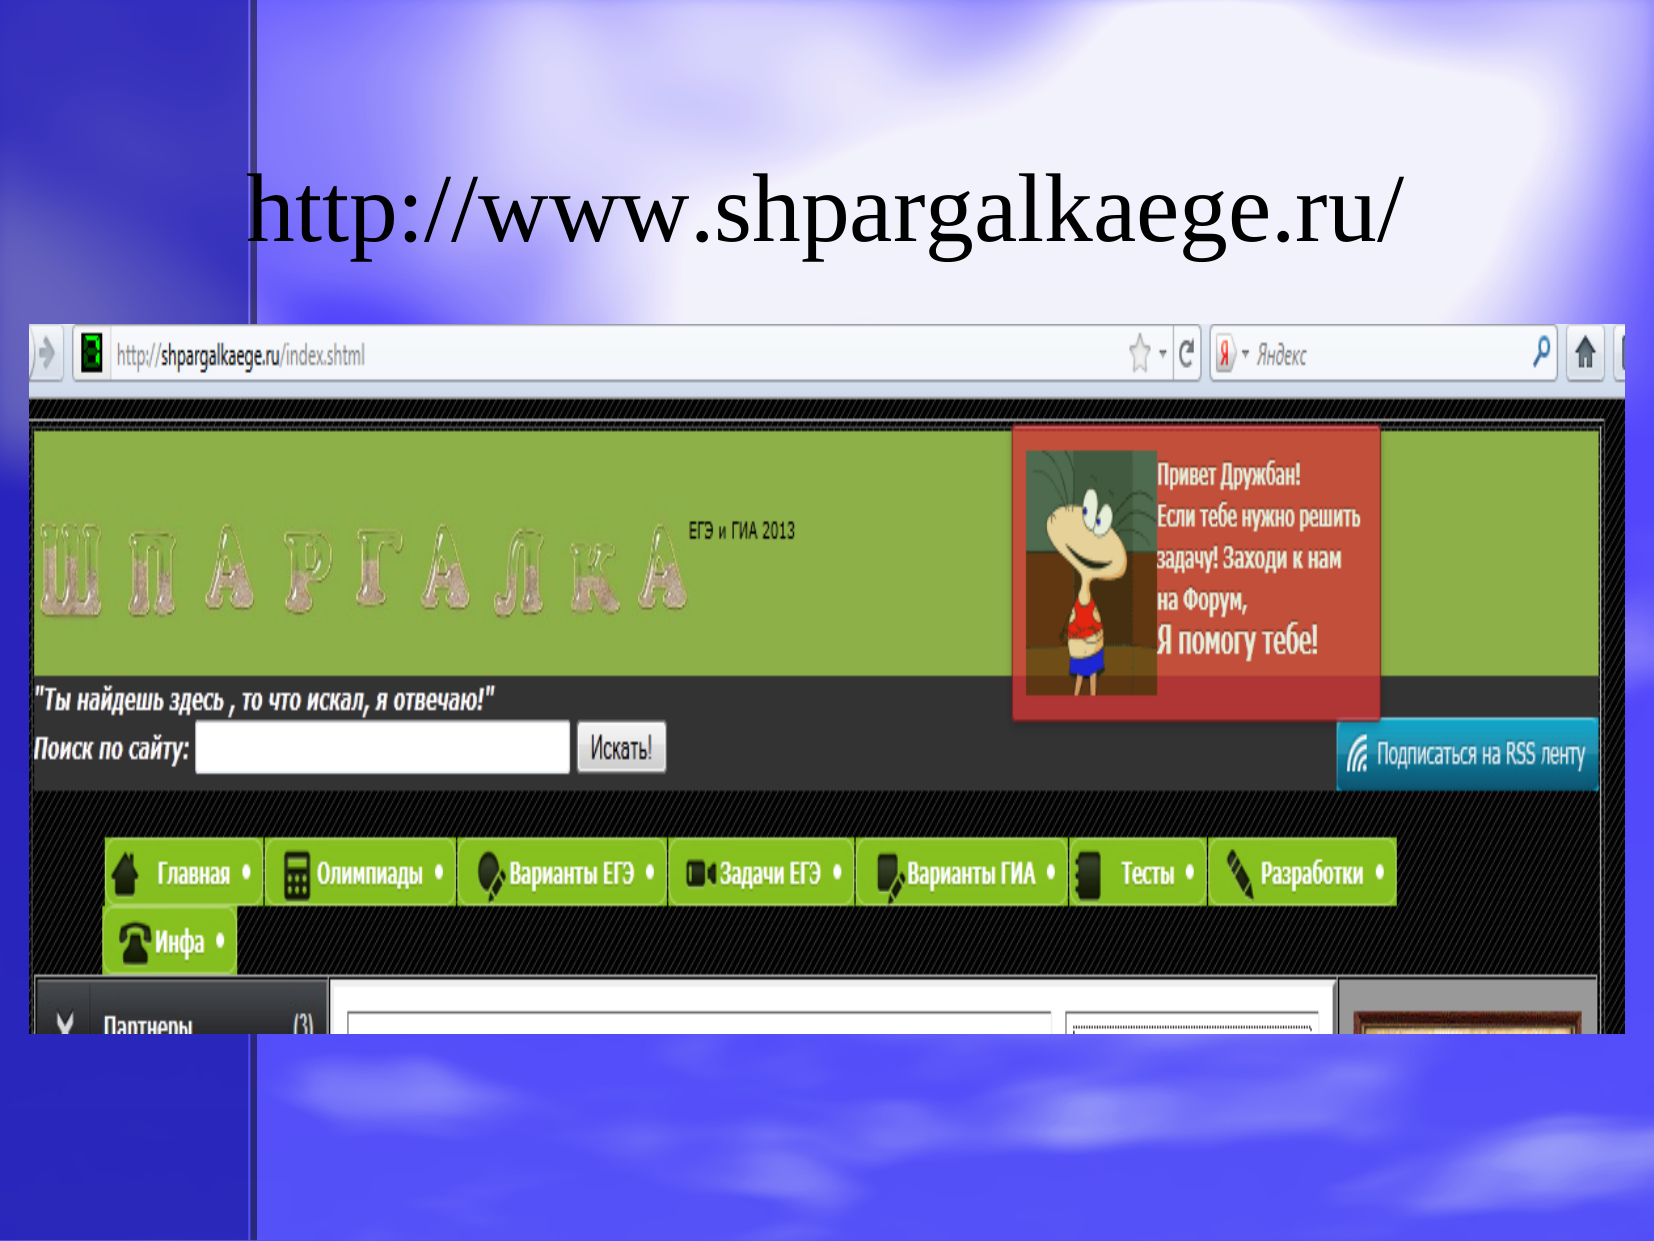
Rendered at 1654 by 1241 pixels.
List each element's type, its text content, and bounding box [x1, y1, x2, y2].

picture [29, 324, 1625, 1034]
title http://www.shpargalkaege.ru/ [119, 104, 1533, 312]
